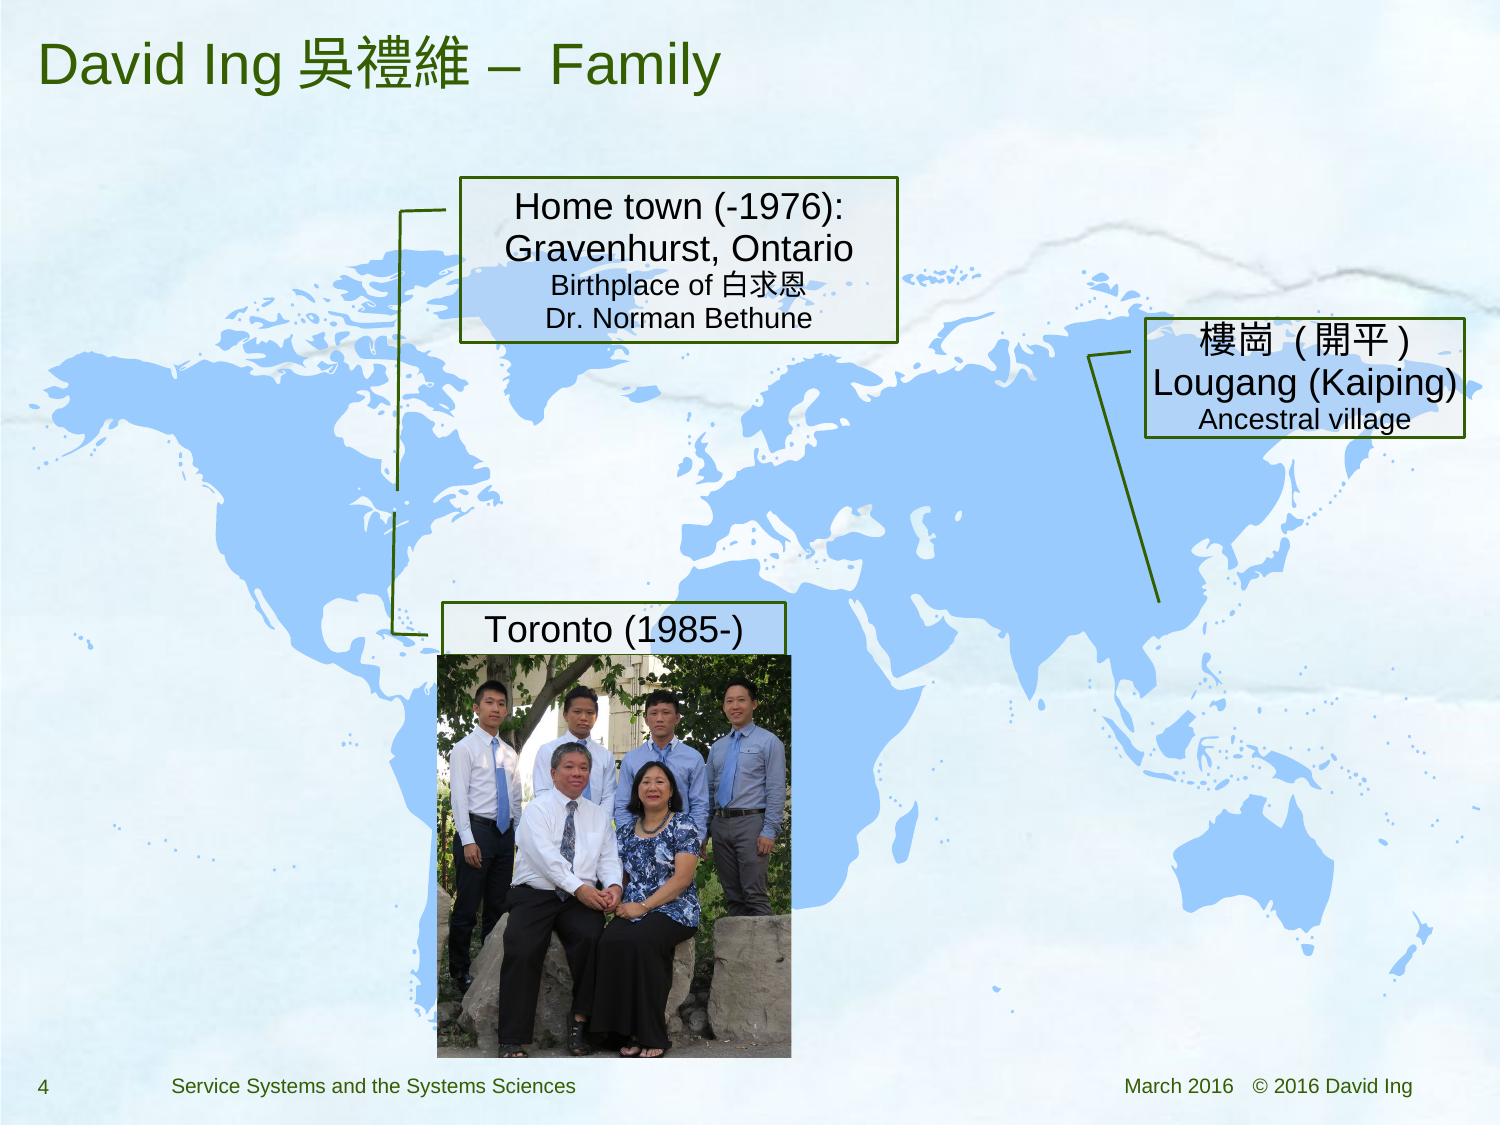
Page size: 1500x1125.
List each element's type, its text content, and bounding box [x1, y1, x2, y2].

text_box 樓崗 (開平) Lougang (Kaiping) Ancestral village [1146, 319, 1465, 437]
title David Ing吳禮維 – Family [37, 37, 1463, 152]
text_box Home town (-1976): Gravenhurst, Ontario Birthplace of白求恩 Dr. Norman Bethune [461, 177, 898, 343]
text_box Toronto (1985-) [443, 602, 785, 655]
picture [0, 0, 1500, 1125]
